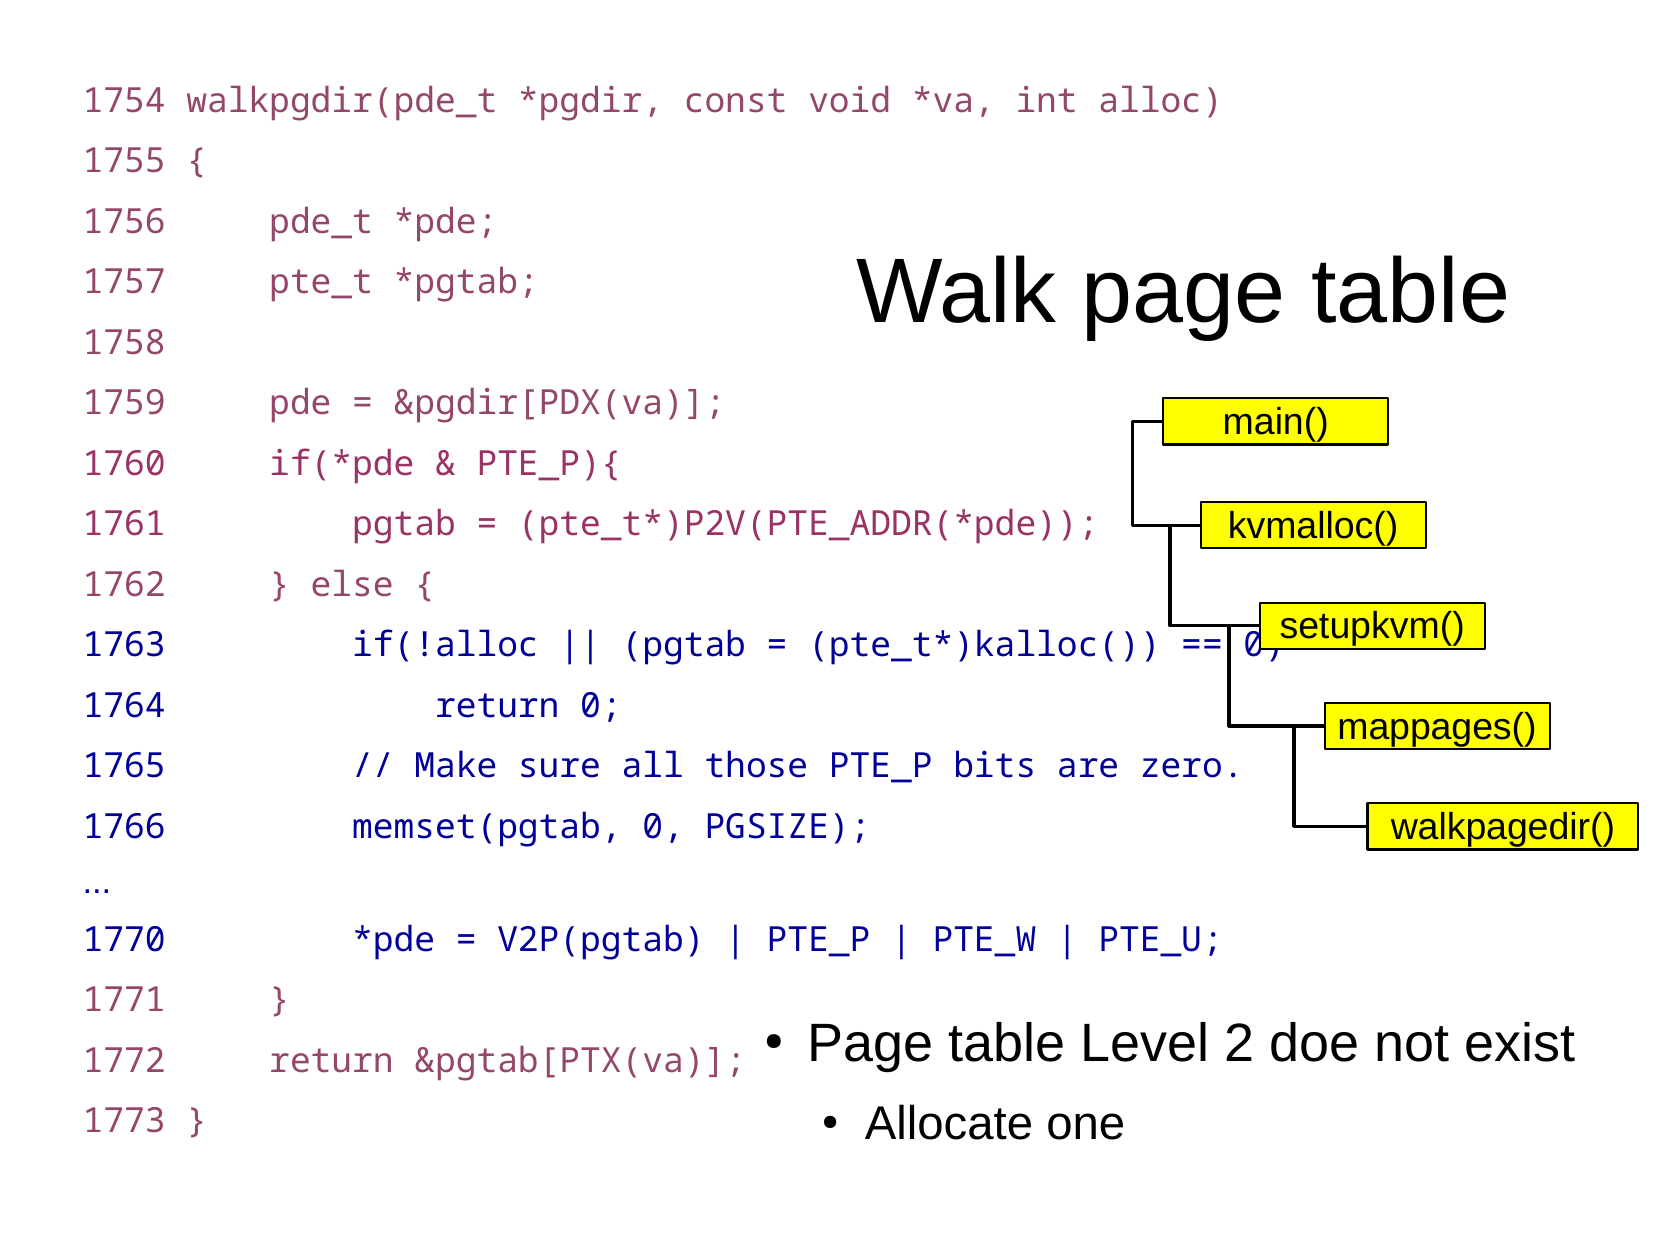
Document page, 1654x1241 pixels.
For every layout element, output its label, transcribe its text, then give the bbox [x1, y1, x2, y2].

text_box mappages() [1324, 702, 1550, 750]
title Walk page table [791, 187, 1576, 395]
list 1754 walkpgdir(pde_t *pgdir, const void *va, int alloc) 1755 { 1756 pde_t *pde; 1757 pte_t *pgtab; 1758 1759 pde = &pgdir[PDX(va)]; 1760 if(*pde & PTE_P){ 1761 pgtab = (pte_t*)P2V(PTE_ADDR(*pde)); 1762 } else { 1763 if(!alloc || (pgtab = (pte_t*)kalloc()) == 0) 1764 return 0; 1765 // Make sure all those PTE_P bits are zero. 1766 memset(pgtab, 0, PGSIZE); ... 1770 *pde = V2P(pgtab) | PTE_P | PTE_W | PTE_U; 1771 } 1772 return &pgtab[PTX(va)]; 1773 } [82, 75, 1571, 1163]
text_box setupkvm() [1259, 602, 1485, 649]
list Page table Level 2 doe not exist Allocate one [750, 1012, 1613, 1201]
text_box kvmalloc() [1200, 502, 1426, 549]
text_box main() [1163, 398, 1389, 445]
text_box walkpagedir() [1367, 803, 1639, 850]
